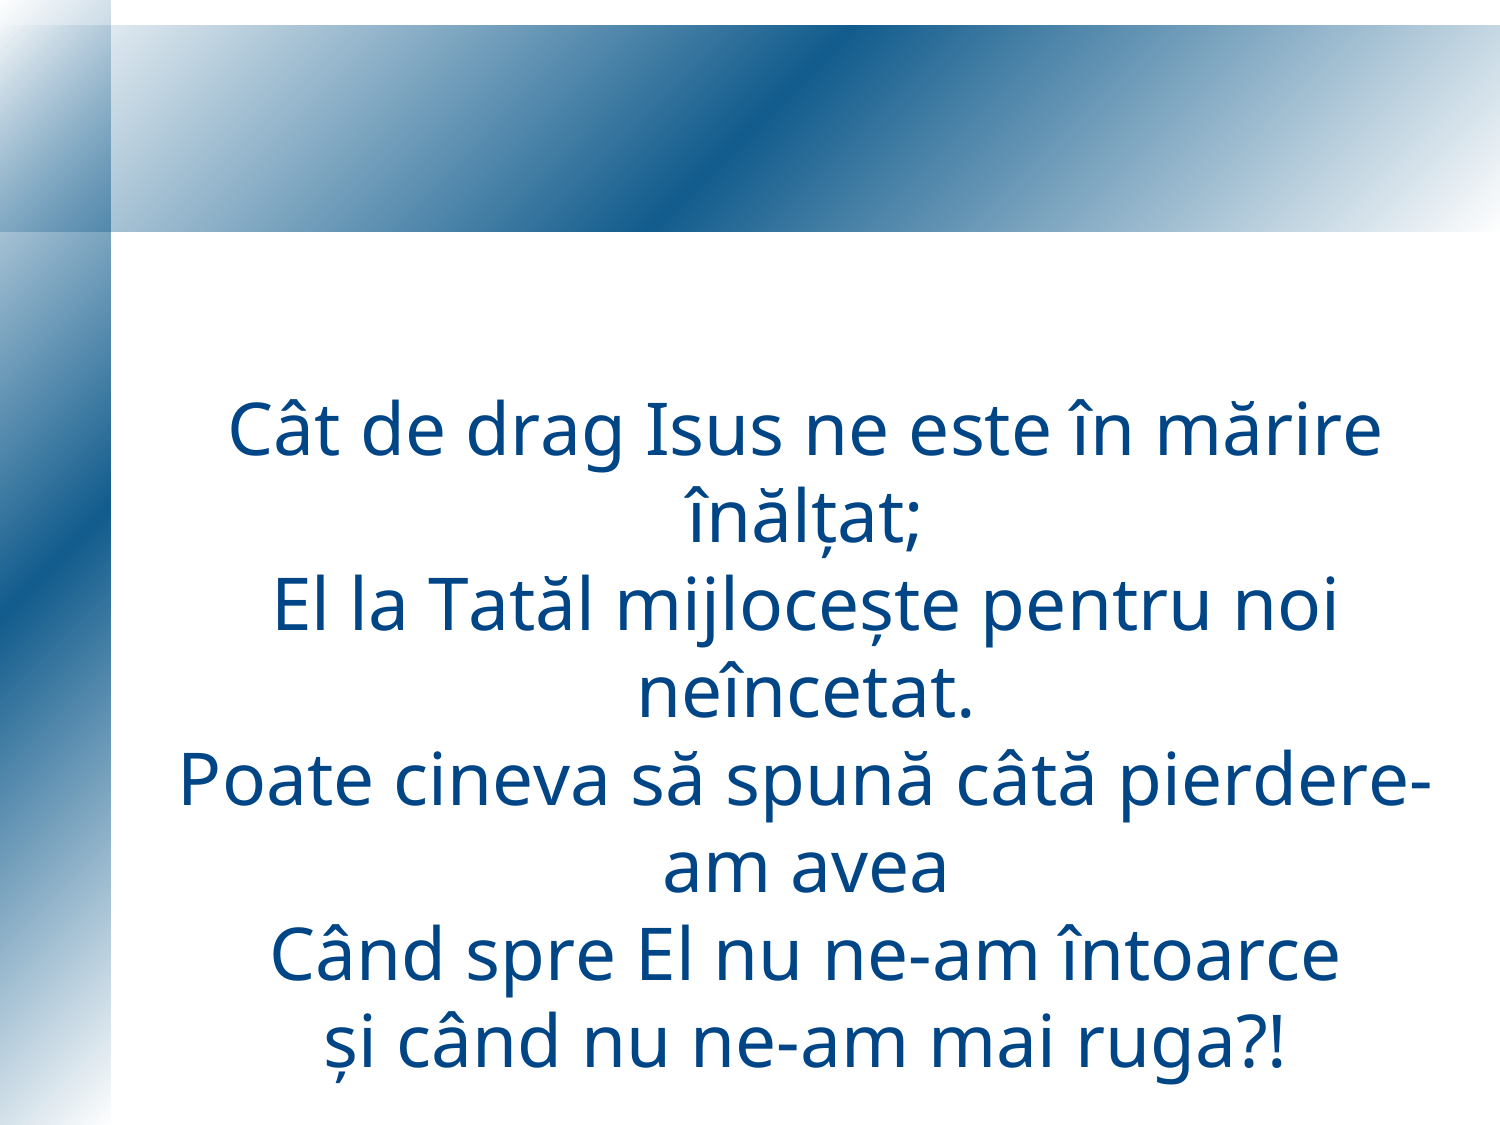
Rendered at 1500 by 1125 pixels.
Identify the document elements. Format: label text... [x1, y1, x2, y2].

text_box Cât de drag Isus ne este în mărire înălţat; El la Tatăl mijloceşte pentru noi neîncetat. Poate cineva să spună câtă pierdere-am avea Când spre El nu ne-am întoarce şi când nu ne-am mai ruga?! [112, 375, 1500, 863]
